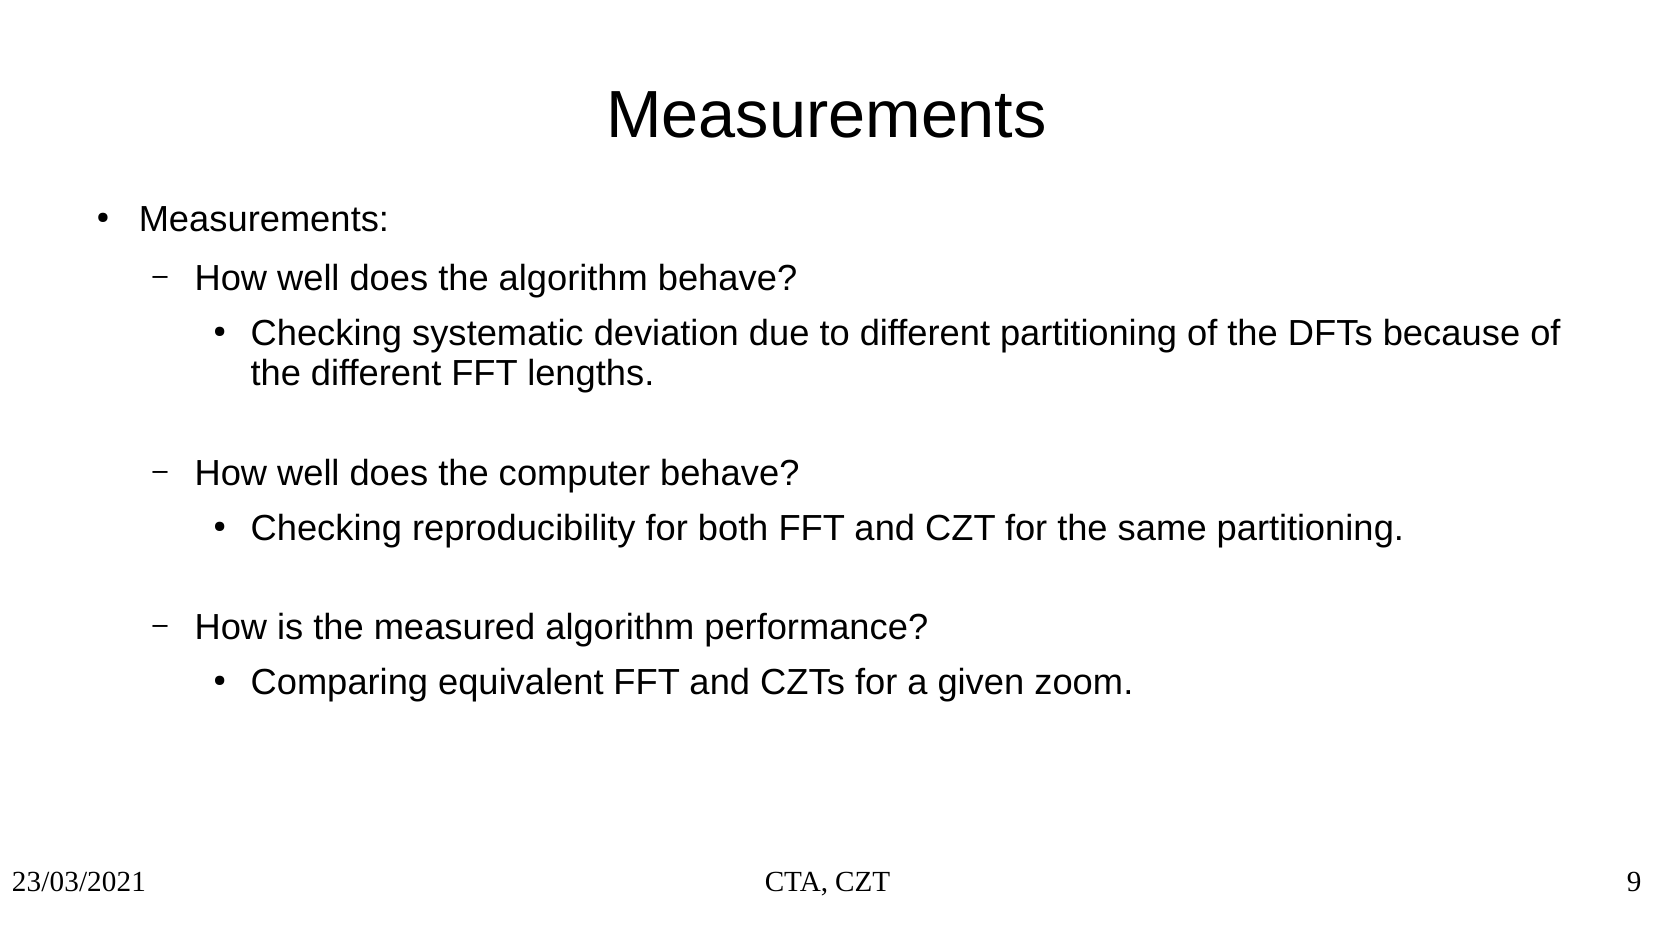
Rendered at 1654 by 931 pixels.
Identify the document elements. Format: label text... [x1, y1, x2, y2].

title Measurements [82, 37, 1571, 134]
list Measurements: How well does the algorithm behave? Checking systematic deviation due to different partitioning of the DFTs because of the different FFT lengths. How well does the computer behave? Checking reproducibility for both FFT and CZT for the same partitioning. How is the measured algorithm performance? Comparing equivalent FFT and CZTs for a given zoom. [82, 134, 1571, 743]
